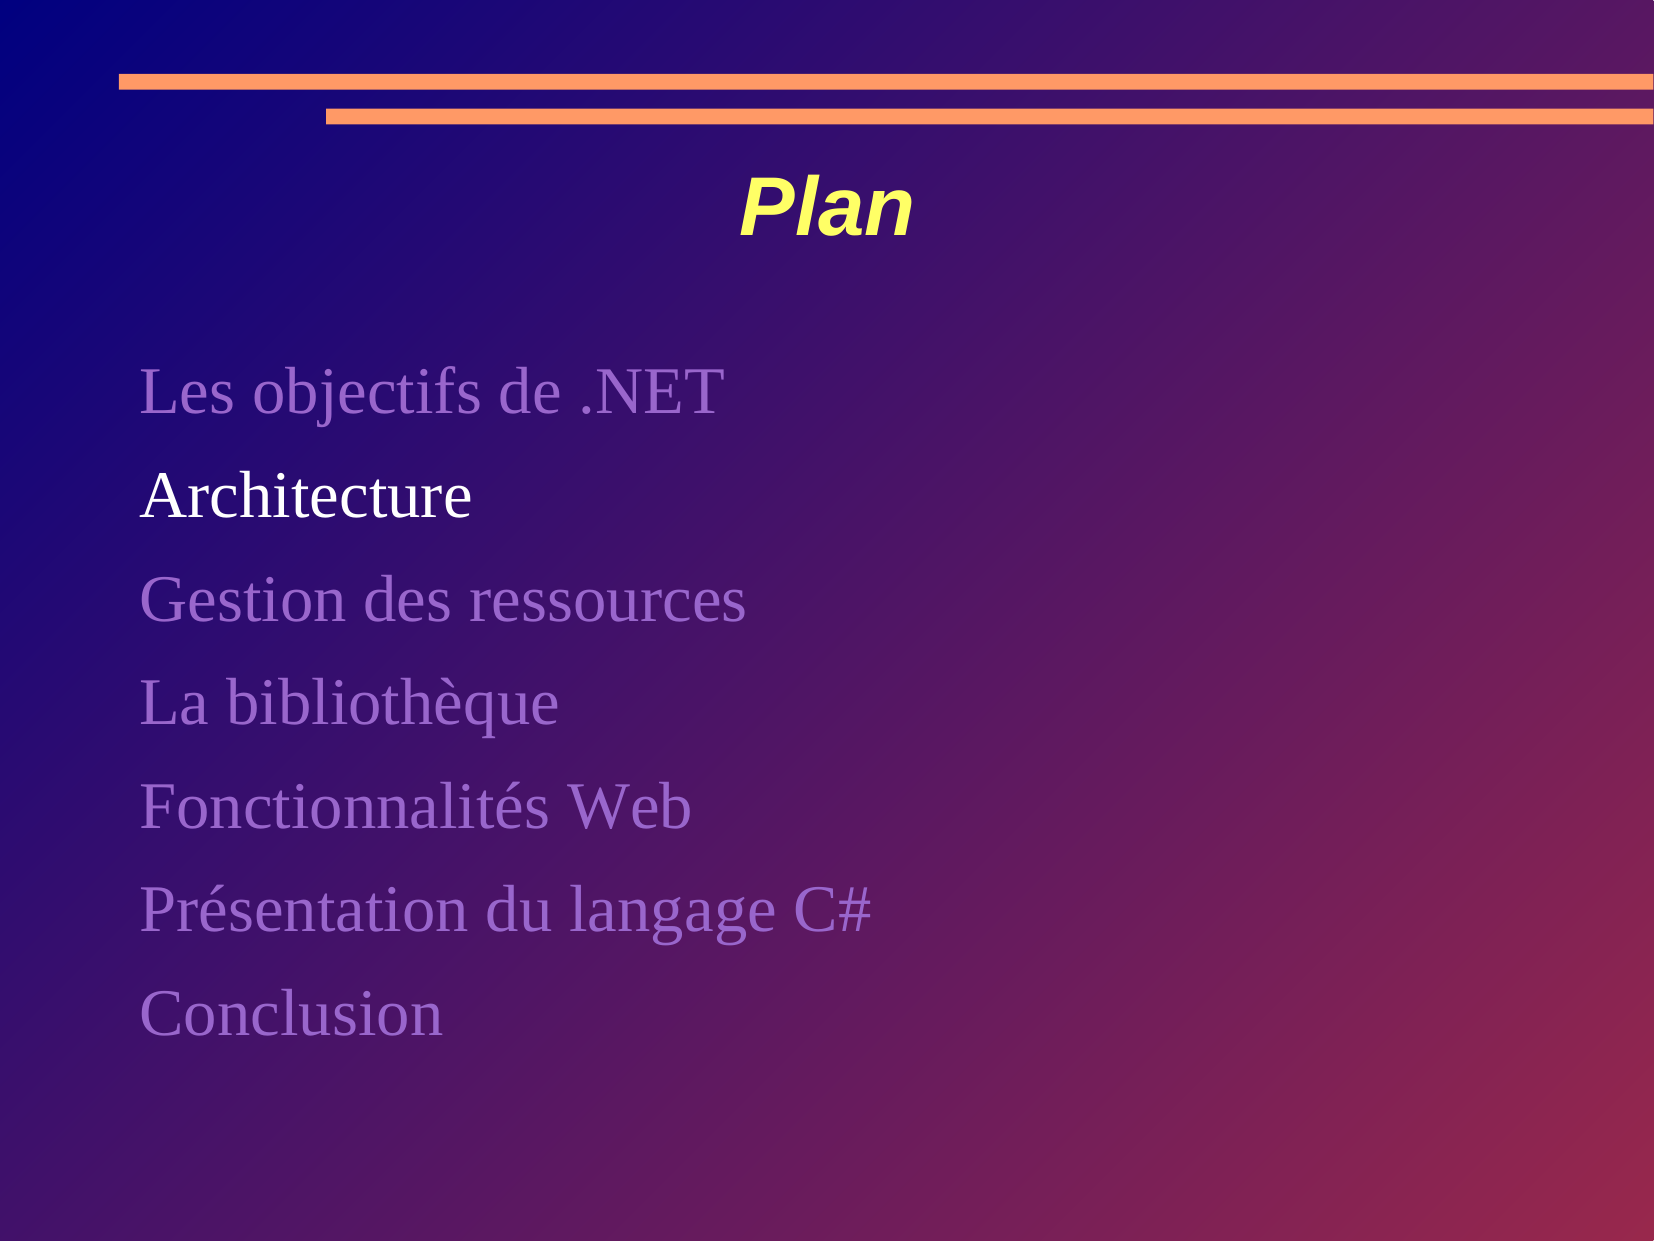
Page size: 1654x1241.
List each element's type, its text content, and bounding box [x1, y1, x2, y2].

list Les objectifs de .NET Architecture Gestion des ressources La bibliothèque Fonctionnalités Web Présentation du langage C# Conclusion [121, 354, 1534, 1051]
title Plan [121, 102, 1534, 311]
